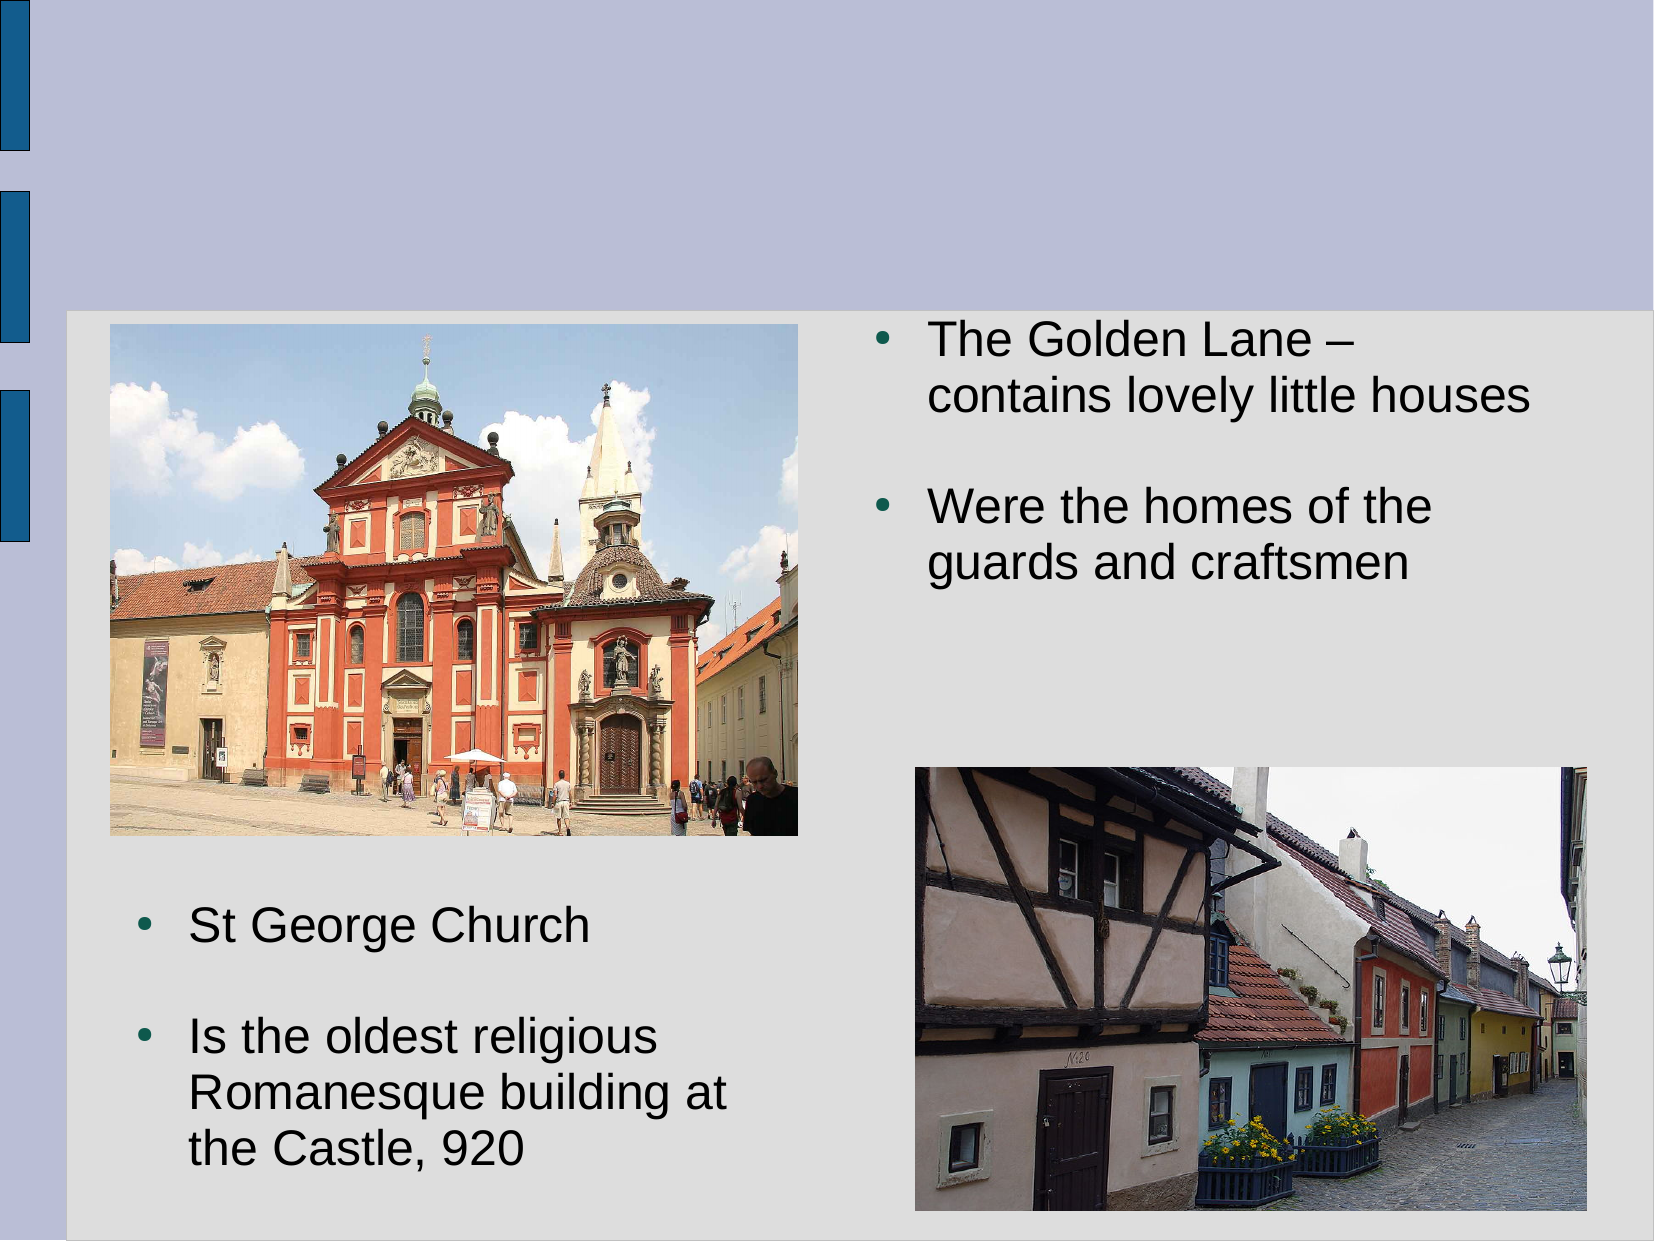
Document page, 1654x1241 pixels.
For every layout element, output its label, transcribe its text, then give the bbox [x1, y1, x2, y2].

picture [110, 324, 798, 836]
picture [915, 767, 1587, 1211]
list The Golden Lane – contains lovely little houses Were the homes of the guards and craftsmen [856, 311, 1546, 1093]
list St George Church Is the oldest religious Romanesque building at the Castle, 920 [118, 897, 808, 1241]
